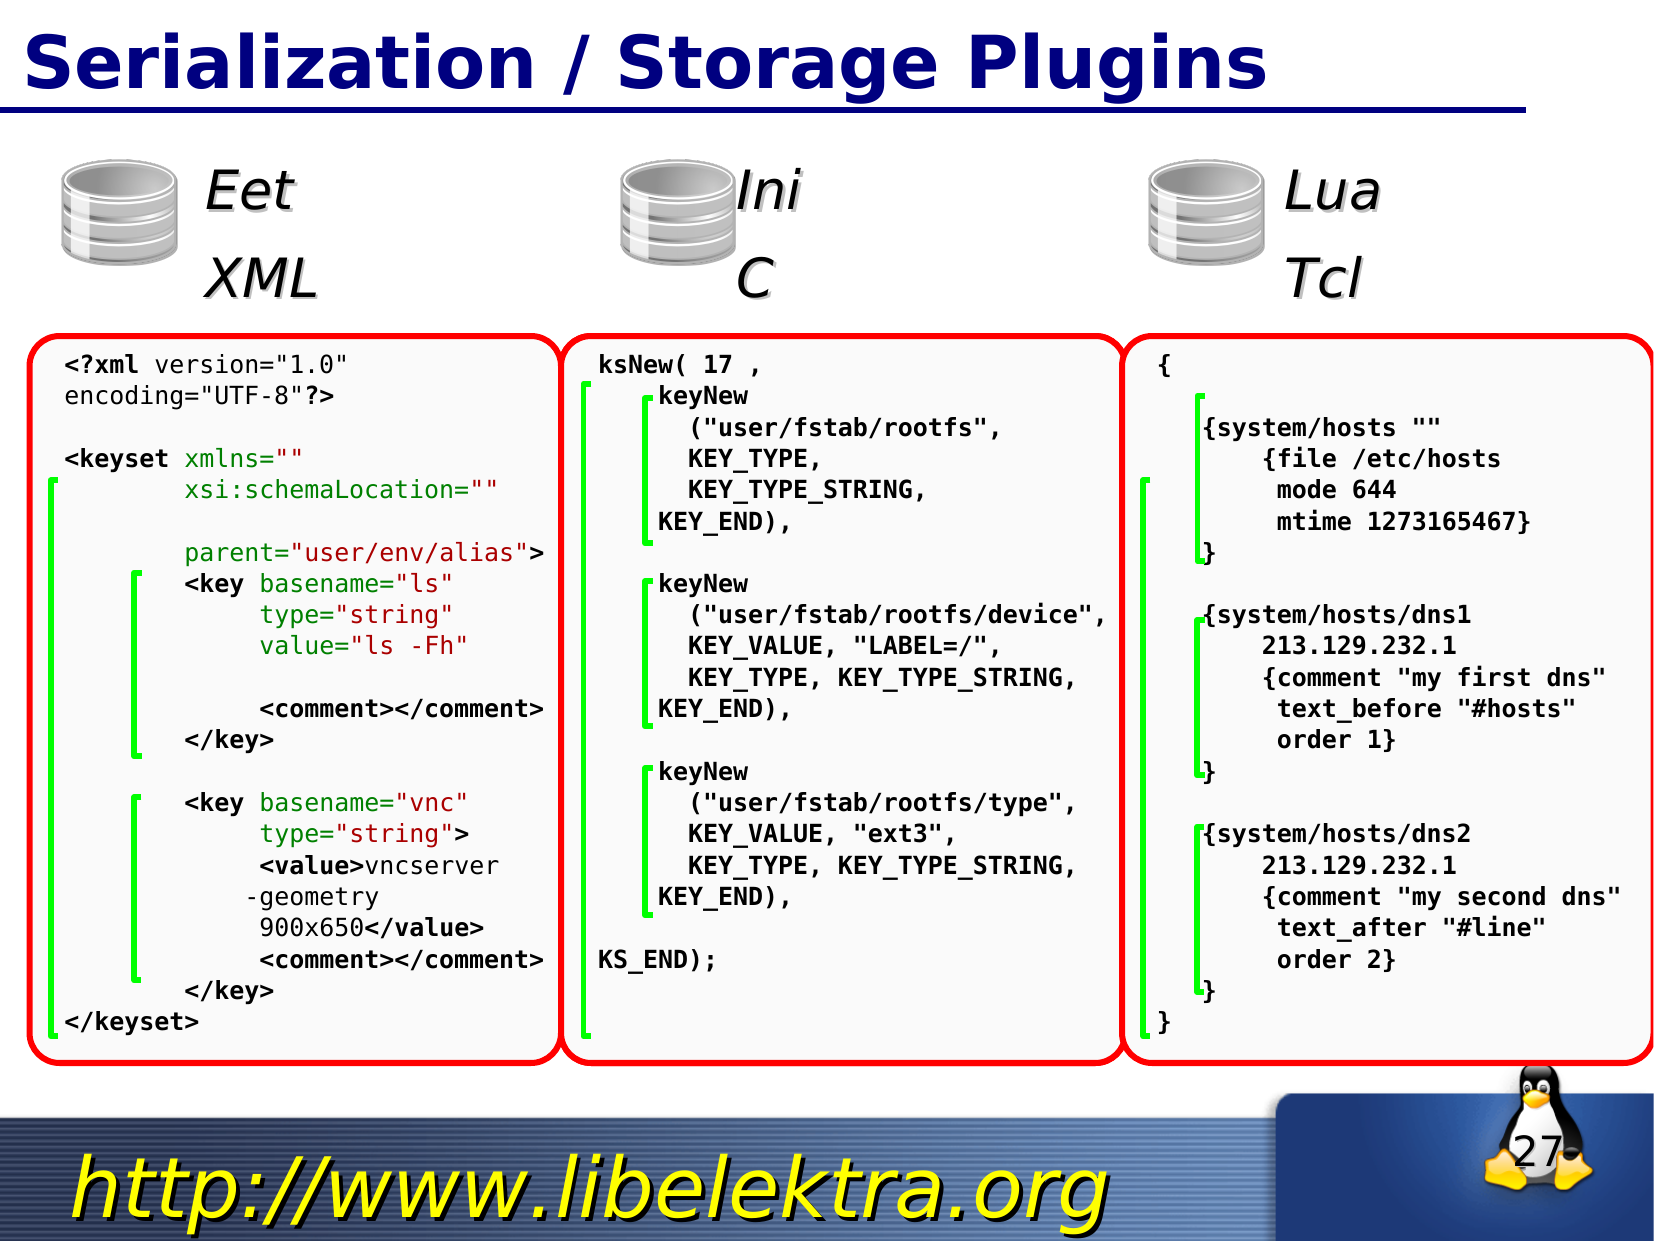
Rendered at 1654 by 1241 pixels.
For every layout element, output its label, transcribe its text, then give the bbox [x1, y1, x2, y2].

text_box <?xml version="1.0" encoding="UTF-8"?> <keyset xmlns="" xsi:schemaLocation="" parent="user/env/alias"> <key basename="ls" type="string" value="ls -Fh" <comment></comment> </key> <key basename="vnc" type="string"> <value>vncserver -geometry 900x650</value> <comment></comment> </key> </keyset> [64, 348, 549, 1035]
list Eet XML [190, 147, 621, 319]
picture [0, 1061, 1654, 1241]
picture [621, 159, 721, 266]
text_box ksNew( 17 , keyNew ("user/fstab/rootfs", KEY_TYPE, KEY_TYPE_STRING, KEY_END), keyNew ("user/fstab/rootfs/device", KEY_VALUE, "LABEL=/", KEY_TYPE, KEY_TYPE_STRING, KEY_END), keyNew ("user/fstab/rootfs/type", KEY_VALUE, "ext3", KEY_TYPE, KEY_TYPE_STRING, KEY_END), KS_END); [598, 348, 1113, 1004]
text_box Serialization / Storage Plugins [22, 14, 1611, 111]
text_box 50 [1312, 1122, 1566, 1178]
text_box [29, 336, 1654, 1063]
list Ini C [721, 147, 1152, 319]
picture [61, 159, 178, 266]
text_box { {system/hosts "" {file /etc/hosts mode 644 mtime 1273165467} } {system/hosts/dns1 213.129.232.1 {comment "my first dns" text_before "#hosts" order 1} } {system/hosts/dns2 213.129.232.1 {comment "my second dns" text_after "#line" order 2} } } [1156, 348, 1642, 1035]
picture [1152, 159, 1265, 266]
list Lua Tcl [1269, 147, 1654, 319]
